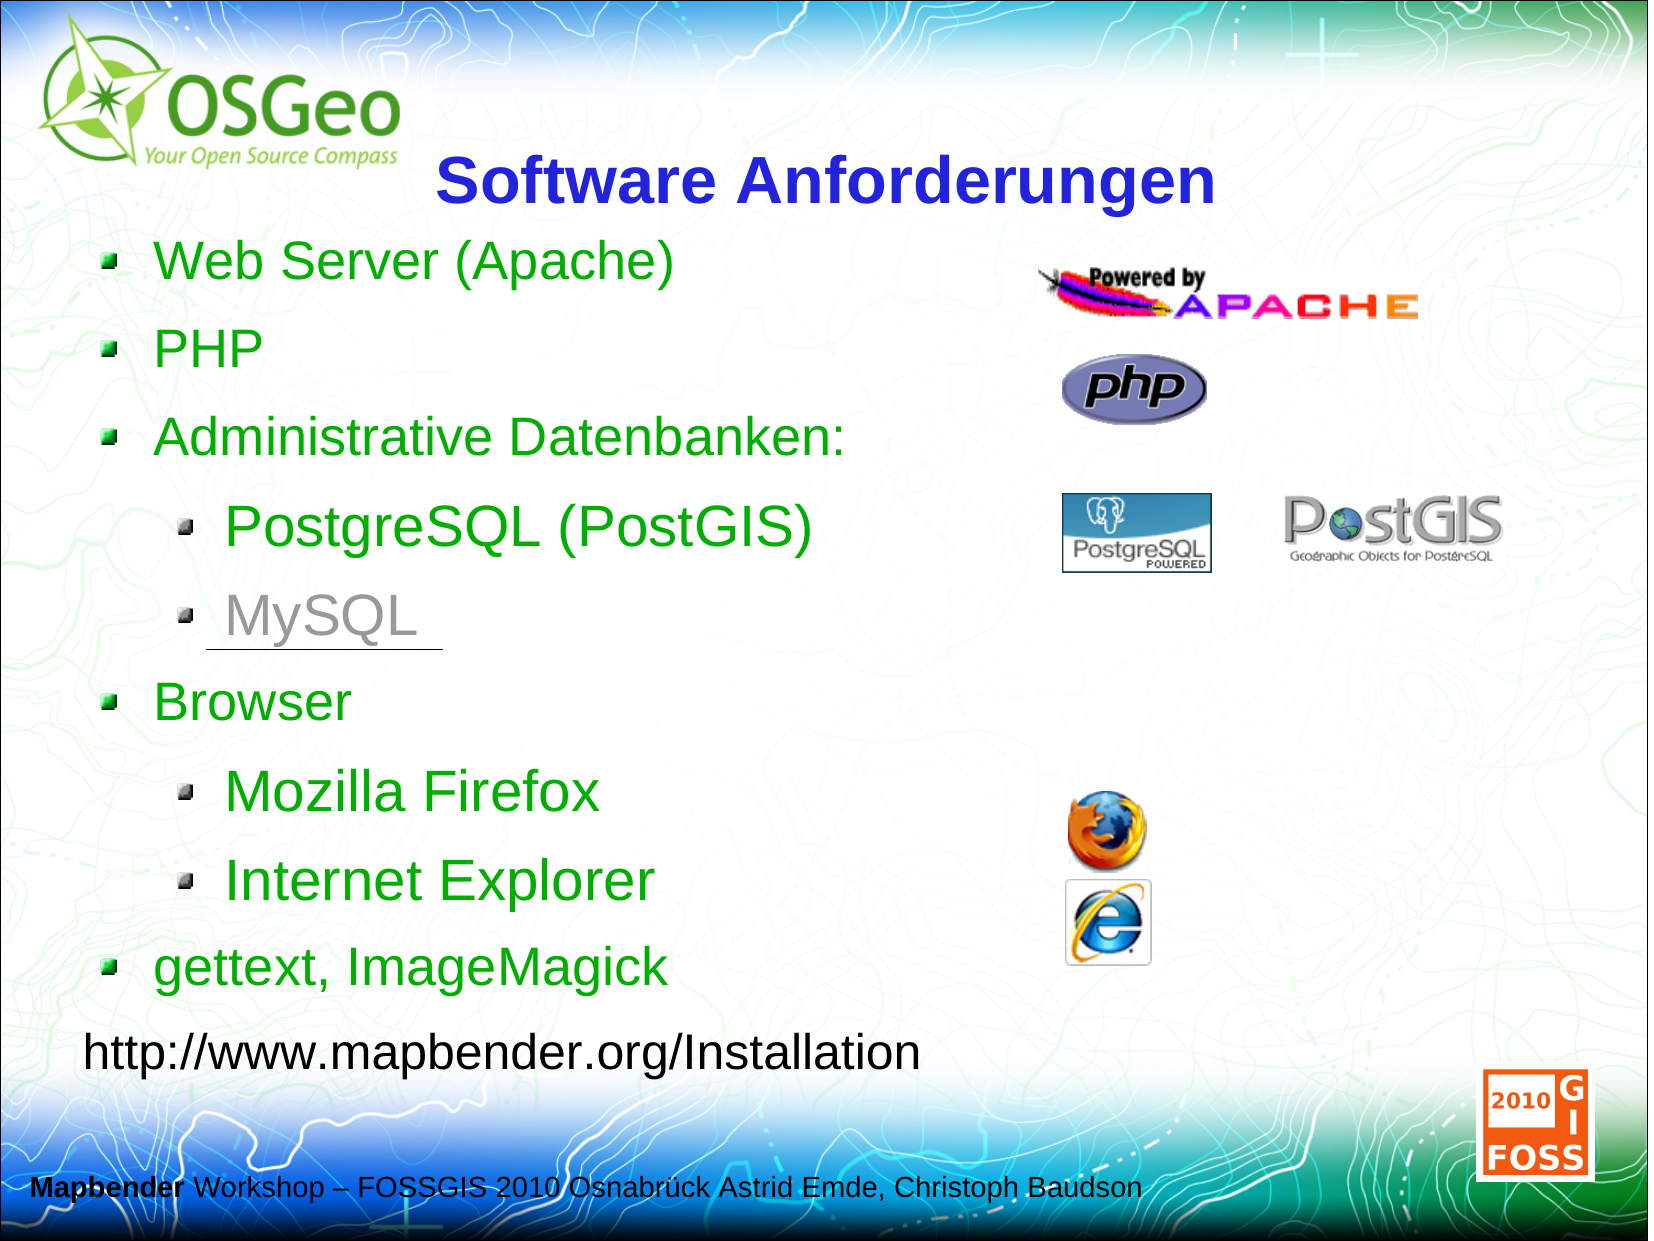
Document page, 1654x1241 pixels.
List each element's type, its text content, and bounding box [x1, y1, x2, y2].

title Software Anforderungen [82, 106, 1571, 254]
picture [1, 1, 1647, 1240]
list Web Server (Apache) PHP Administrative Datenbanken: PostgreSQL (PostGIS) MySQL Browser Mozilla Firefox Internet Explorer gettext, ImageMagick http://www.mapbender.org/Installation [82, 230, 1004, 1150]
